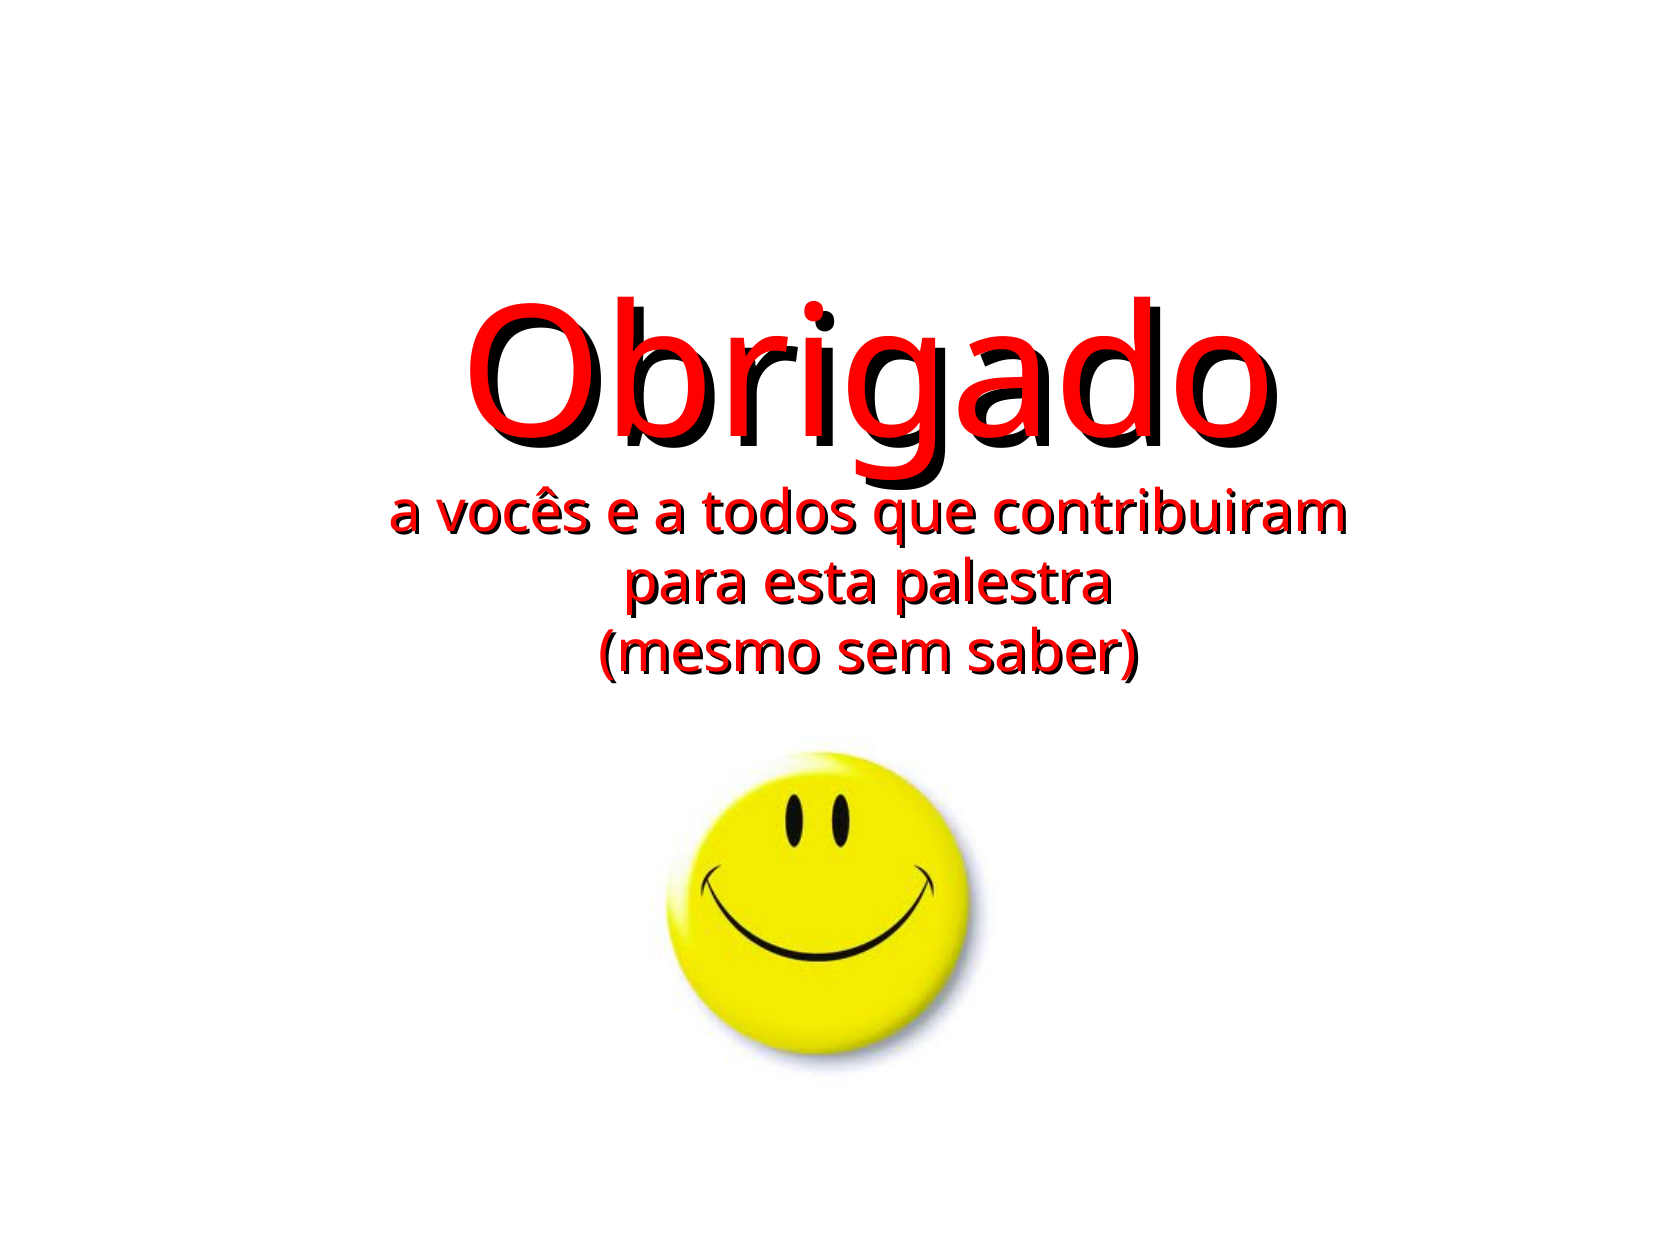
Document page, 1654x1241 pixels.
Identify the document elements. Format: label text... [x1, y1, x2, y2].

picture [651, 735, 1003, 1087]
subtitle Obrigado a vocês e a todos que contribuiram para esta palestra (mesmo sem saber) [165, 108, 1571, 950]
